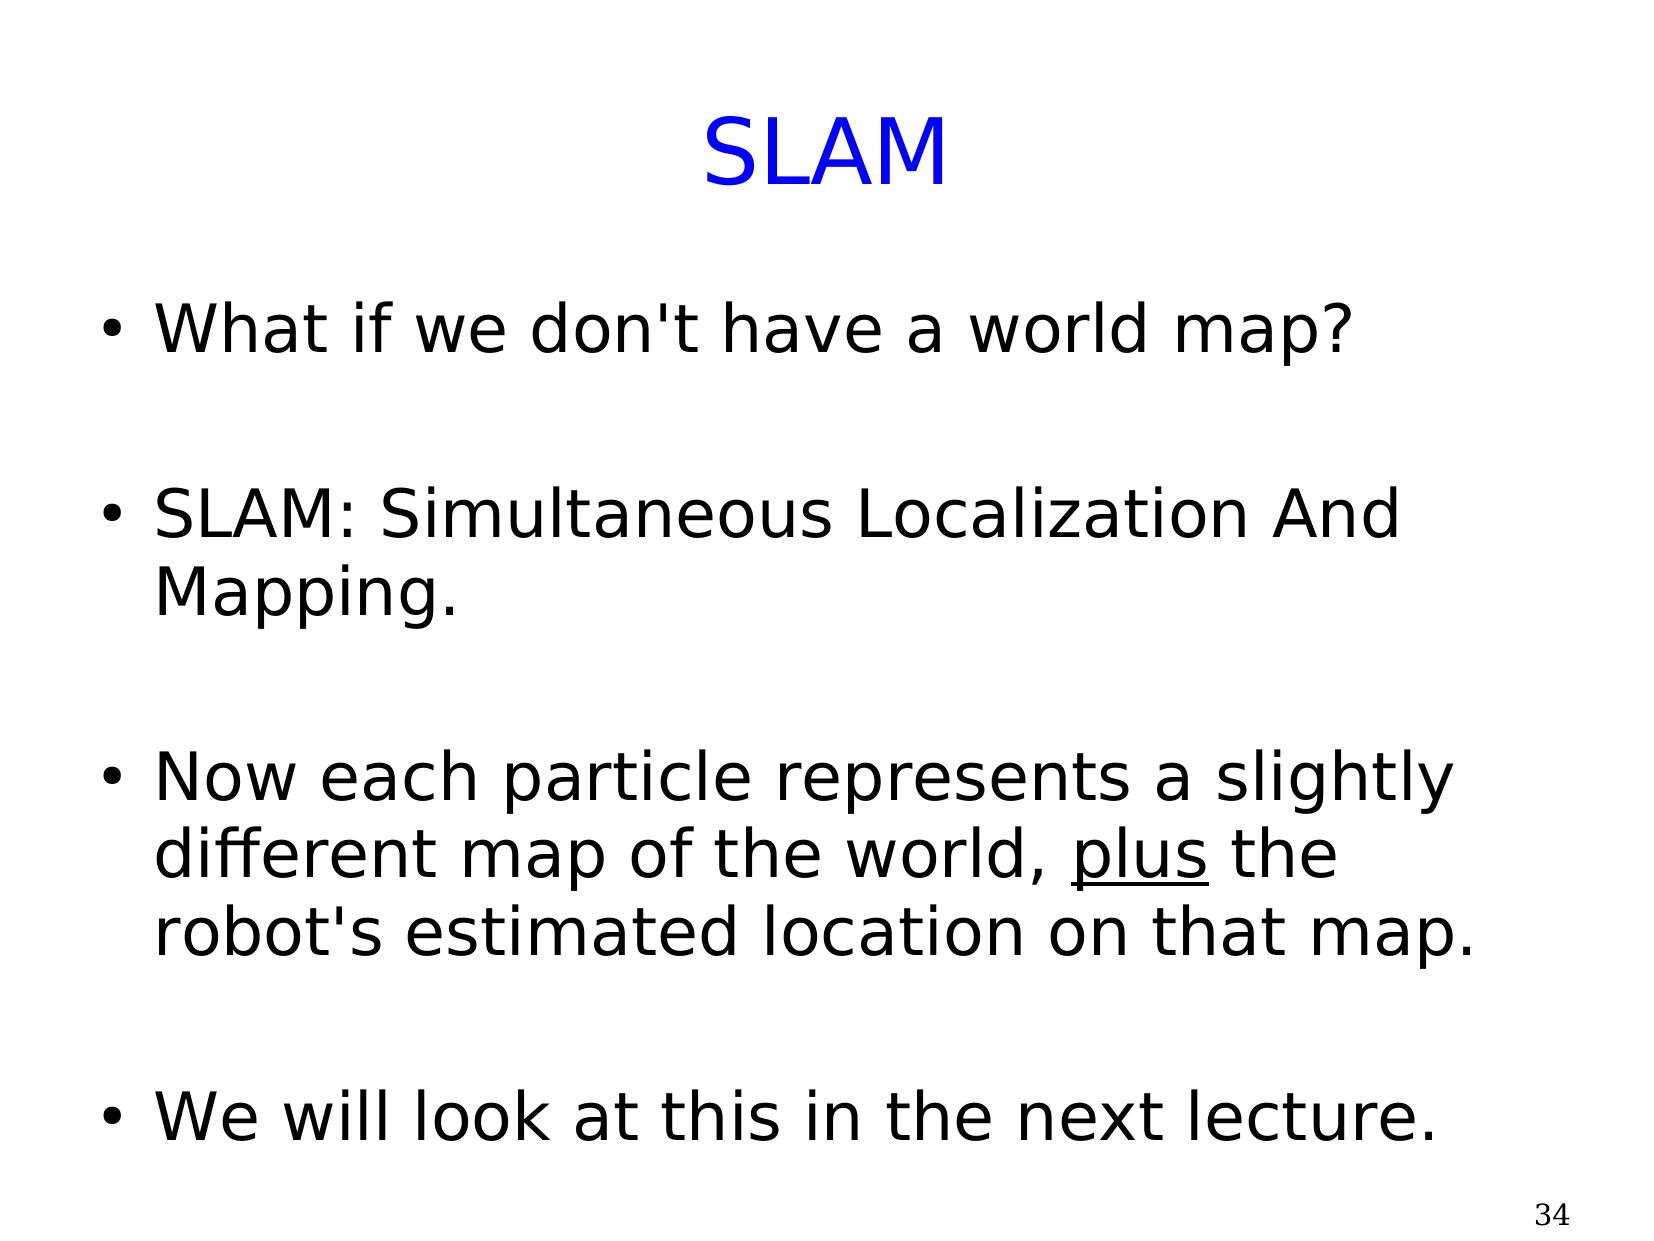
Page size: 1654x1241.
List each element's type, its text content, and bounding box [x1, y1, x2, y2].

title SLAM [82, 49, 1571, 257]
list What if we don't have a world map? SLAM: Simultaneous Localization And Mapping. Now each particle represents a slightly different map of the world, plus the robot's estimated location on that map. We will look at this in the next lecture. [82, 290, 1571, 1157]
